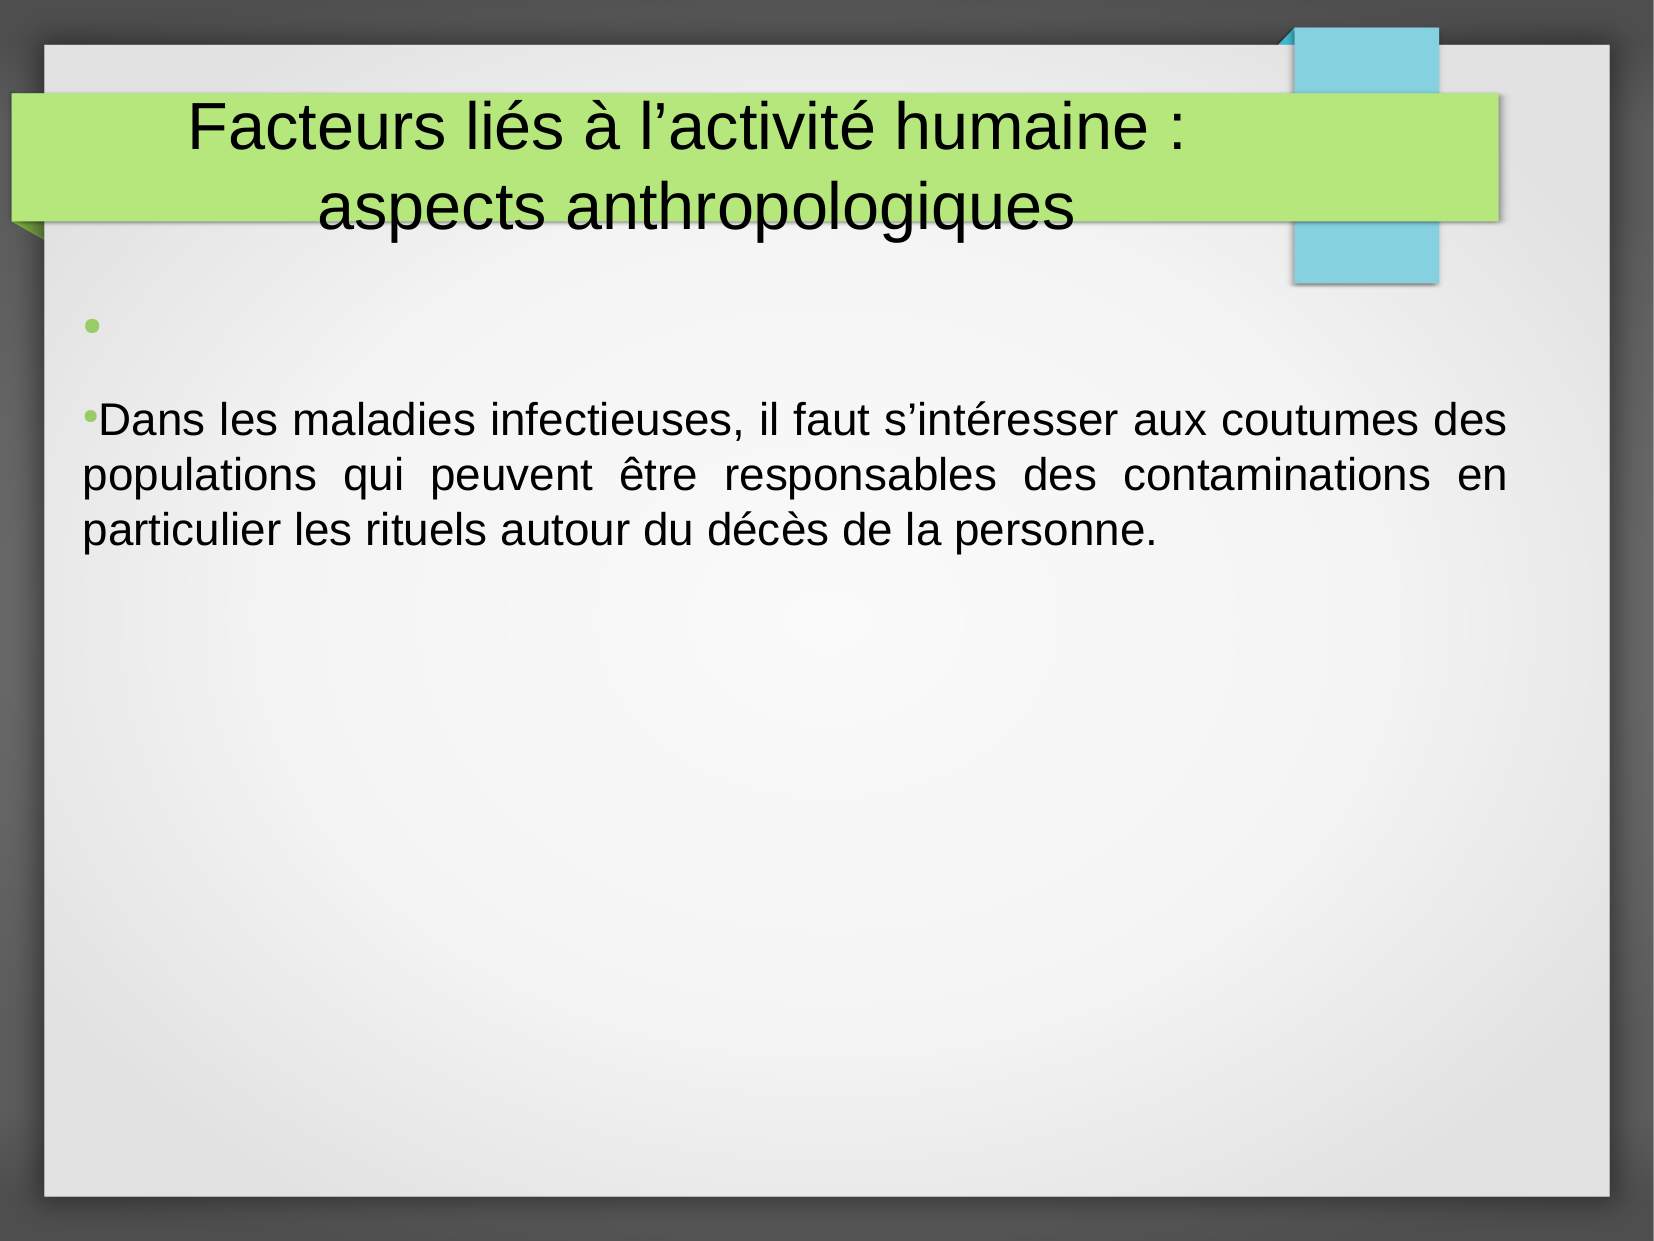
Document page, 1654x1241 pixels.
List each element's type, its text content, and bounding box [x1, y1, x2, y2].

title Facteurs liés à l’activité humaine : aspects anthropologiques [106, 82, 1288, 233]
list Dans les maladies infectieuses, il faut s’intéresser aux coutumes des populations qui peuvent être responsables des contaminations en particulier les rituels autour du décès de la personne. [82, 295, 1571, 1015]
